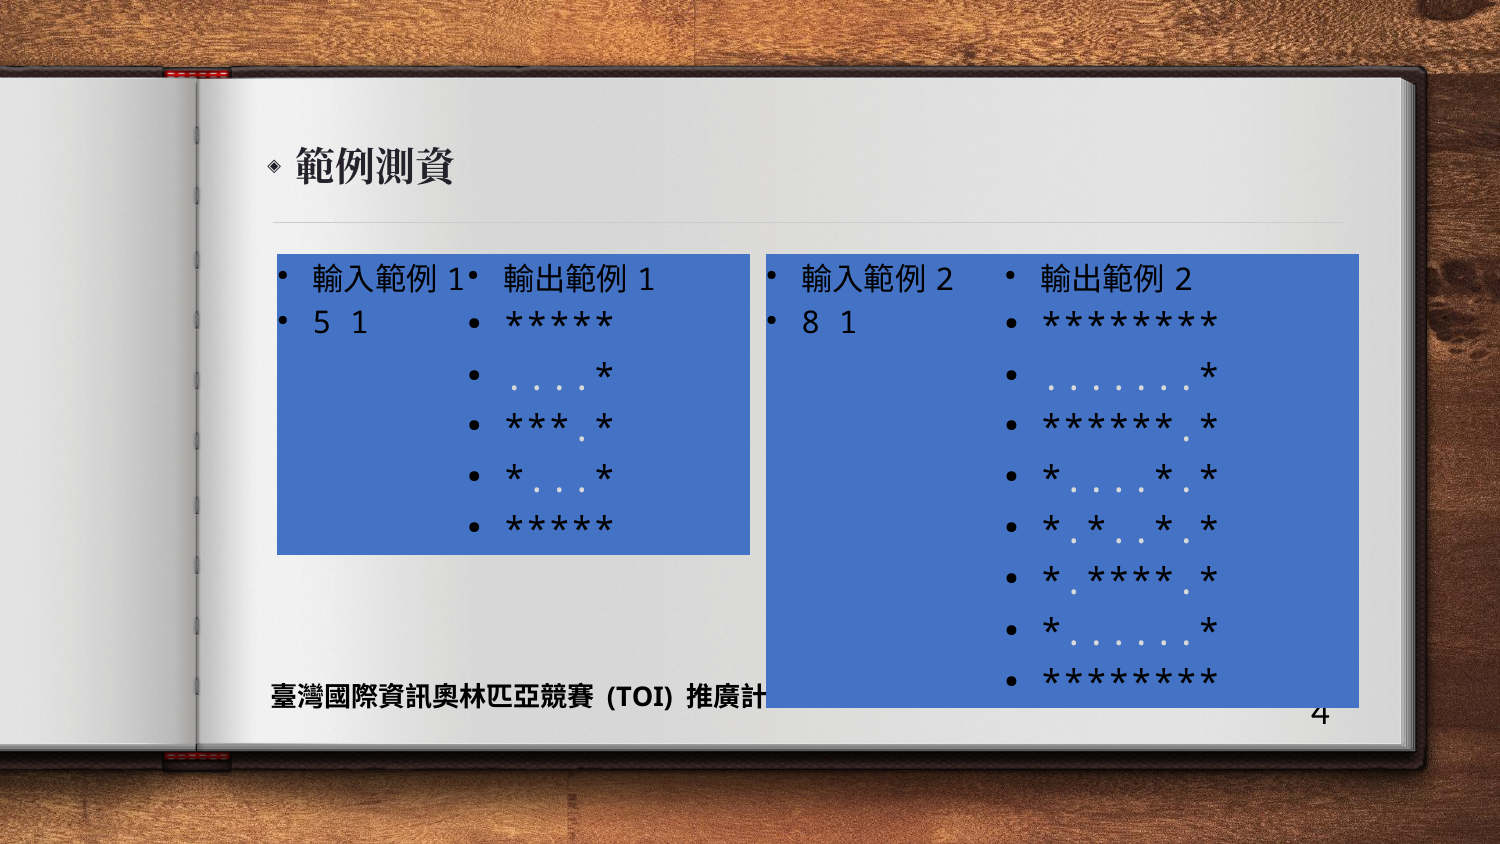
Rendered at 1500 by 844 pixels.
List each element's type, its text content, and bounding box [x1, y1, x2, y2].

table_header 輸出範例1 ***** ....* ***.* *...* ***** [468, 254, 750, 555]
table_header 輸入範例1 5 1 [277, 254, 468, 555]
table_header 輸入範例2 8 1 [766, 254, 1005, 708]
table_header 輸出範例2 ******** .......* ******.* *....*.* *.*..*.* *.****.* *......* ******** [1005, 254, 1359, 708]
list 範例測資 [252, 126, 1194, 205]
text_box [1295, 672, 1386, 737]
